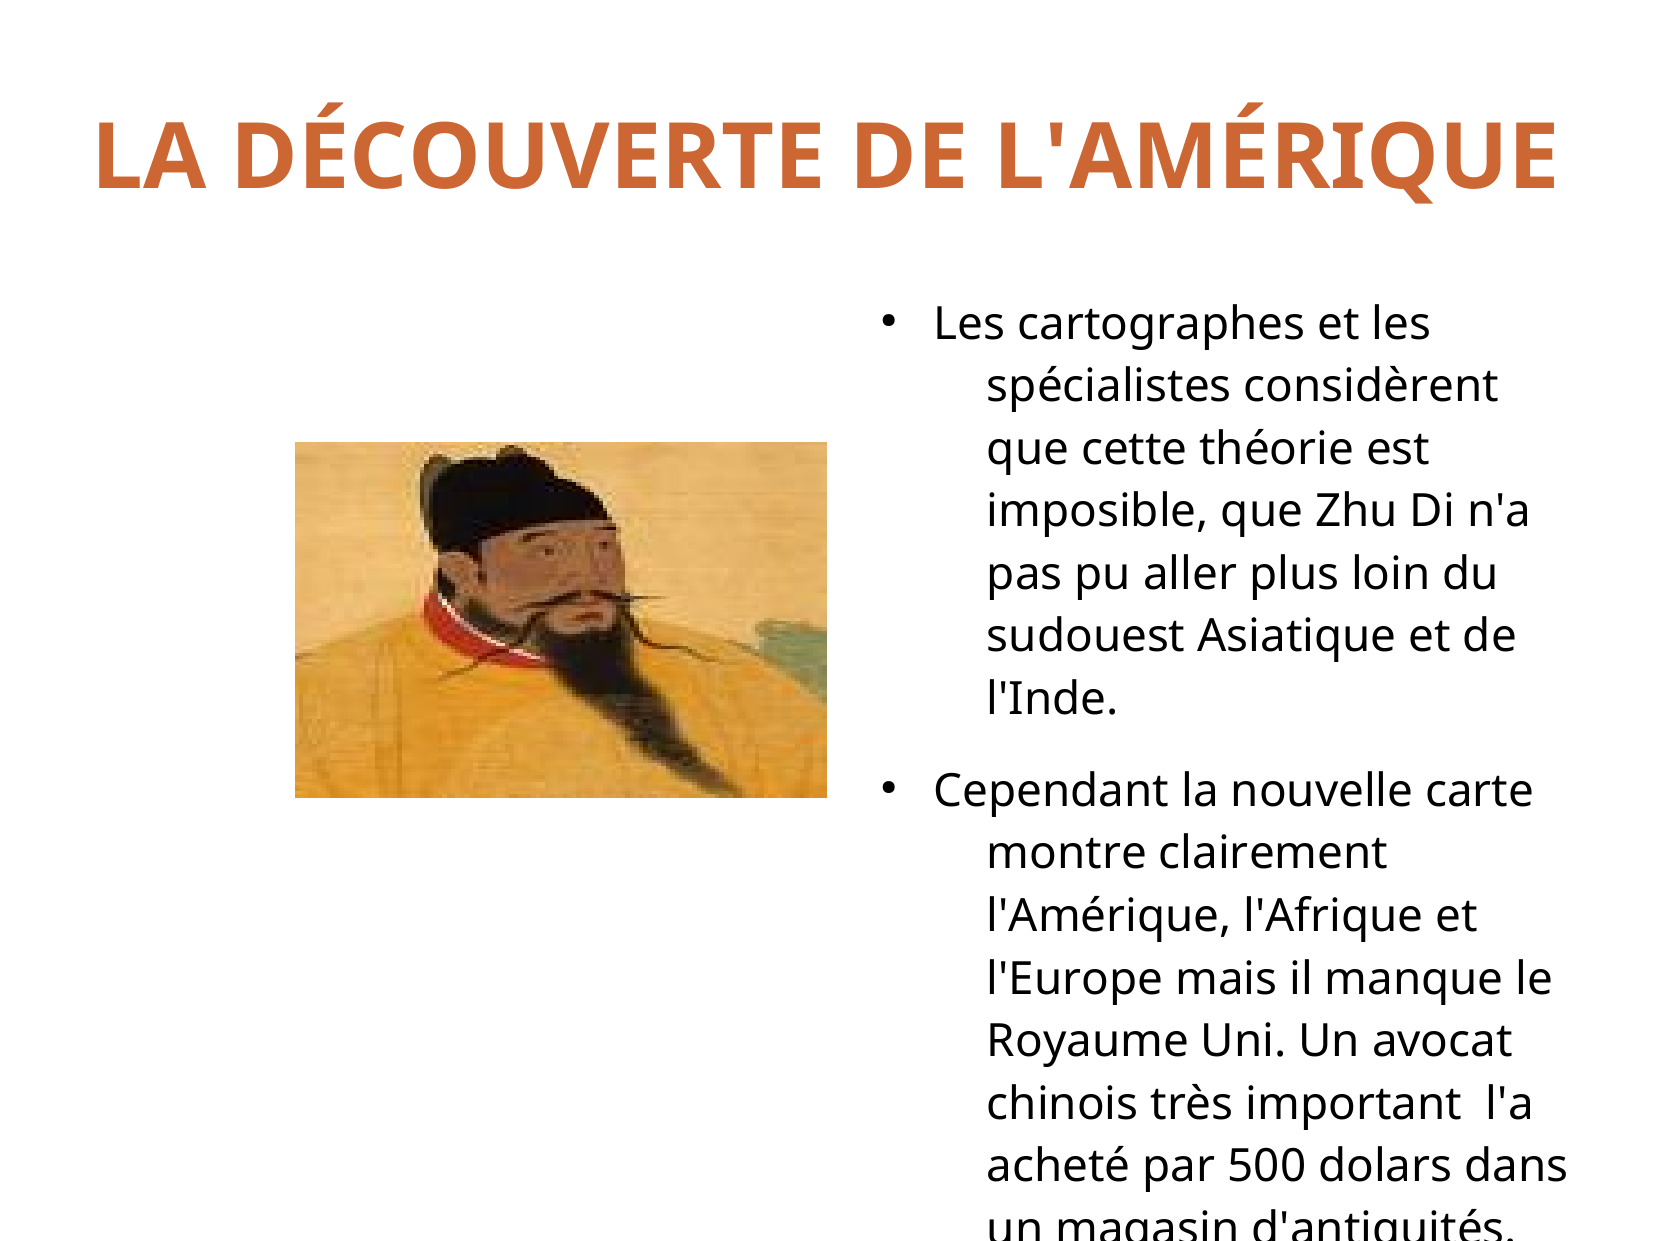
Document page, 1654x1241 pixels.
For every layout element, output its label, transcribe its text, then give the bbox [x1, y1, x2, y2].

picture [295, 442, 827, 798]
title LA DÉCOUVERTE DE L'AMÉRIQUE [82, 41, 1571, 265]
list Les cartographes et les spécialistes considèrent que cette théorie est imposible, que Zhu Di n'a pas pu aller plus loin du sudouest Asiatique et de l'Inde. Cependant la nouvelle carte montre clairement l'Amérique, l'Afrique et l'Europe mais il manque le Royaume Uni. Un avocat chinois très important l'a acheté par 500 dolars dans un magasin d'antiquités. [845, 290, 1572, 1109]
